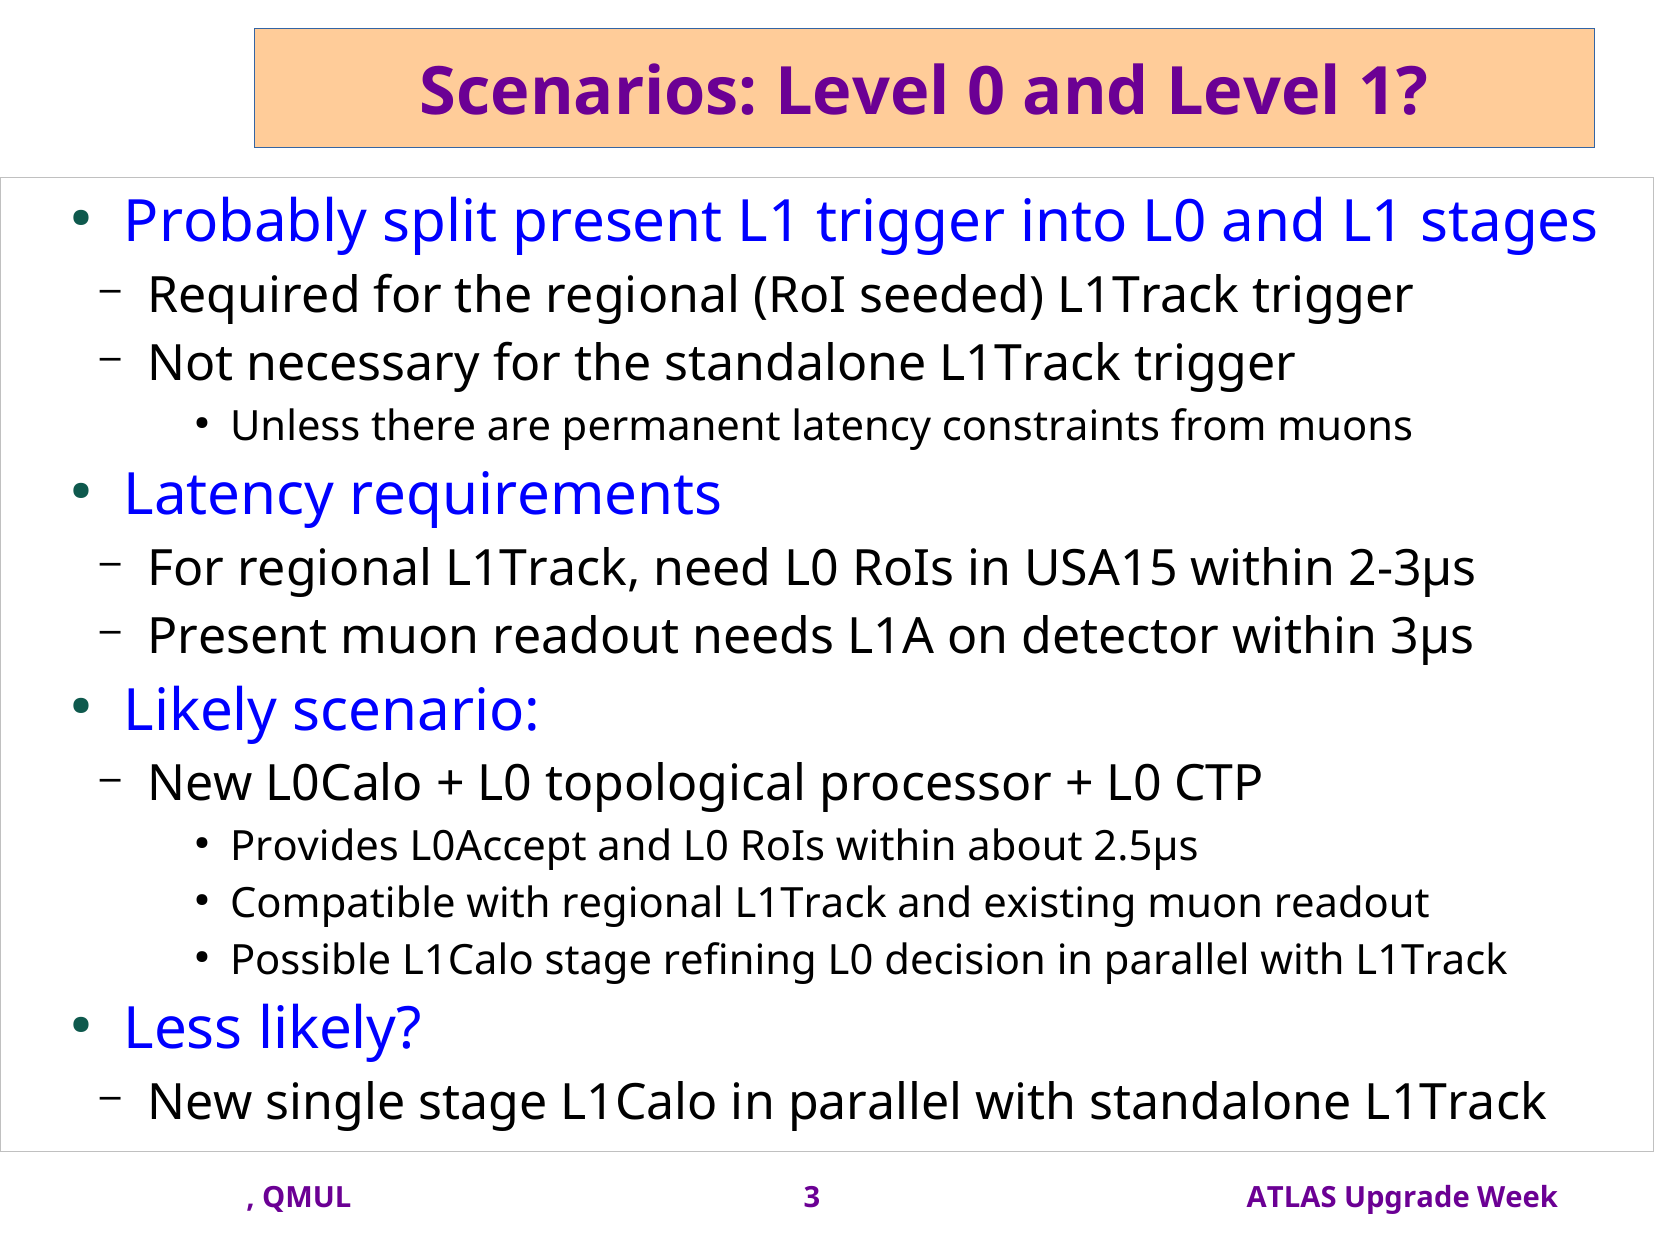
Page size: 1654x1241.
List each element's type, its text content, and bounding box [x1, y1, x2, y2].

list Probably split present L1 trigger into L0 and L1 stages Required for the regional (RoI seeded) L1Track trigger Not necessary for the standalone L1Track trigger Unless there are permanent latency constraints from muons Latency requirements For regional L1Track, need L0 RoIs in USA15 within 2-3µs Present muon readout needs L1A on detector within 3µs Likely scenario: New L0Calo + L0 topological processor + L0 CTP Provides L0Accept and L0 RoIs within about 2.5µs Compatible with regional L1Track and existing muon readout Possible L1Calo stage refining L0 decision in parallel with L1Track Less likely? New single stage L1Calo in parallel with standalone L1Track [52, 179, 1635, 1155]
title Scenarios: Level 0 and Level 1? [254, 28, 1595, 148]
